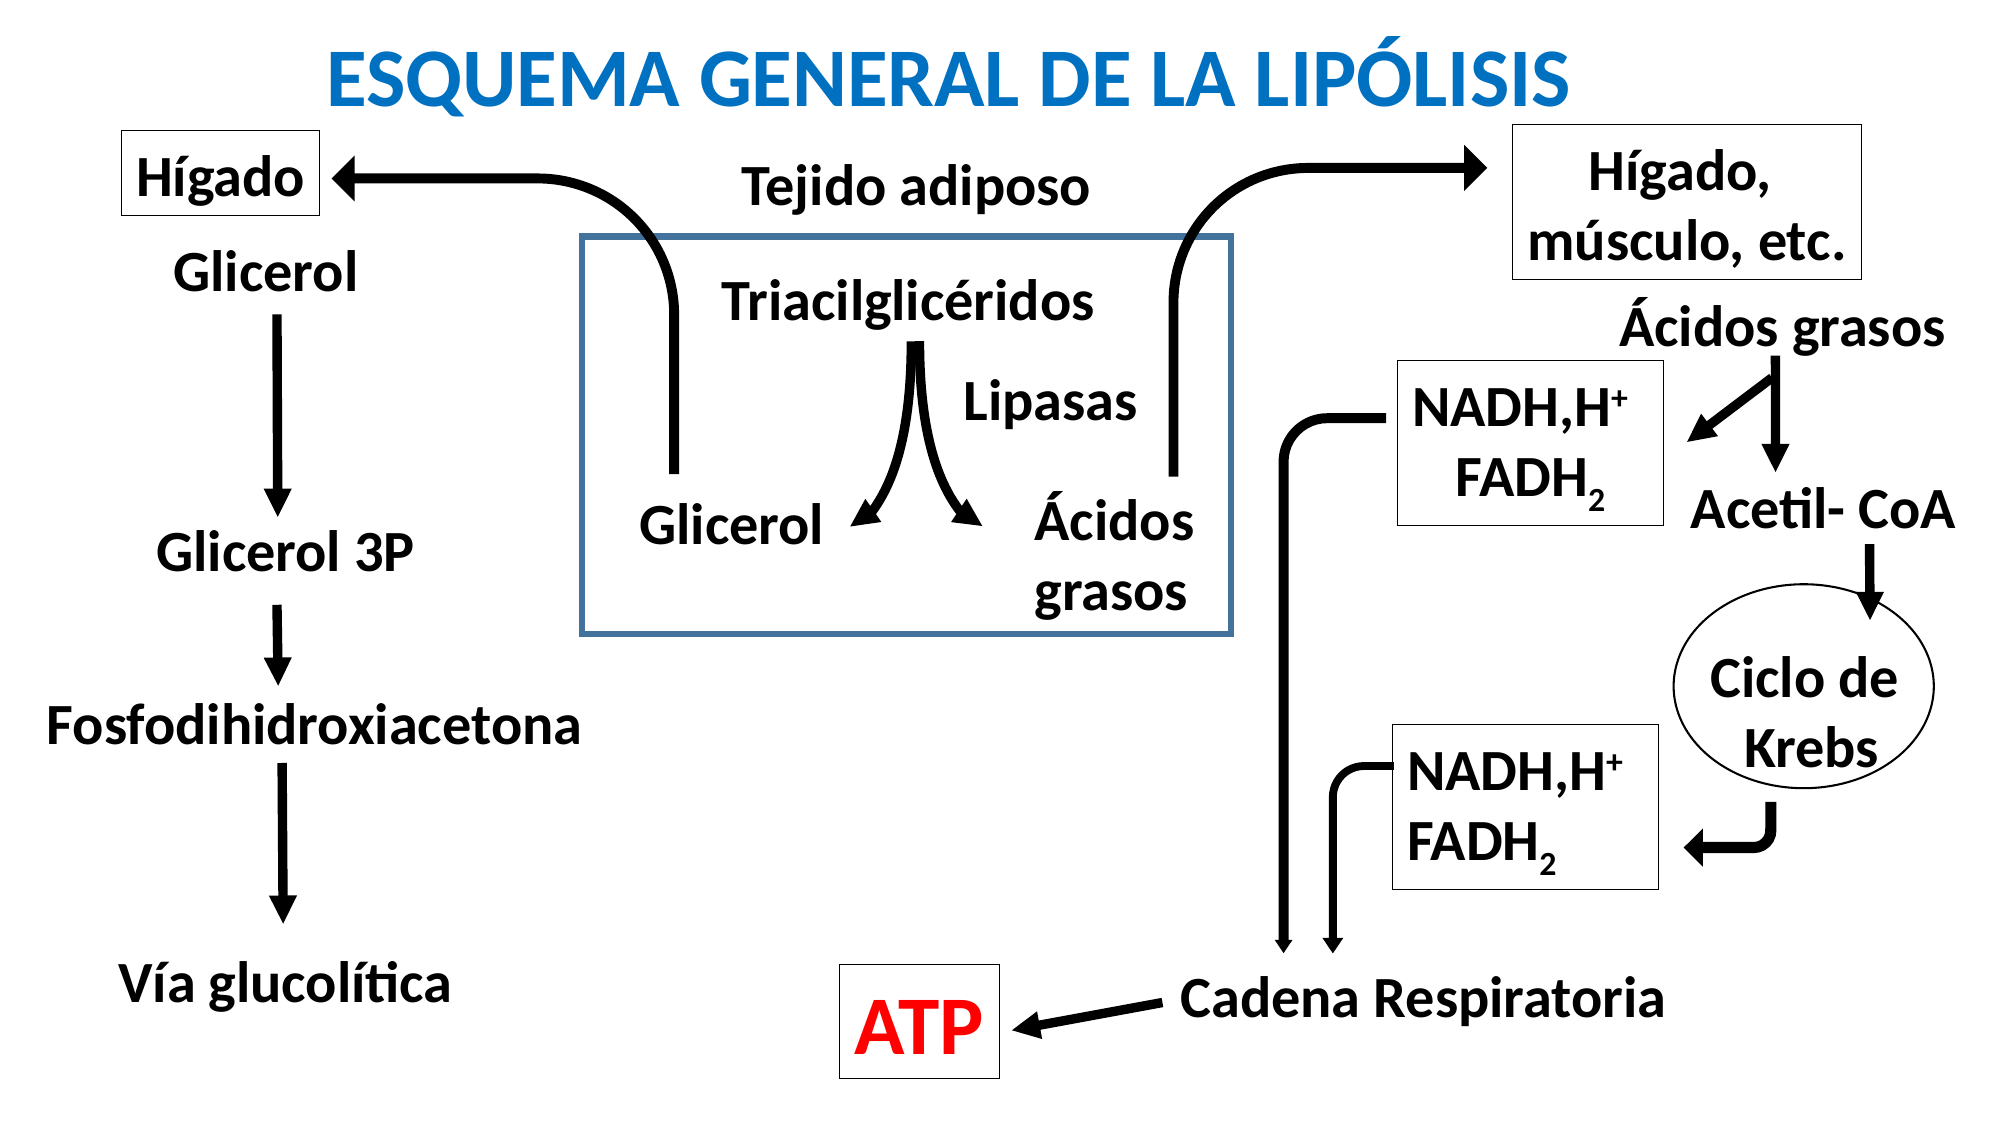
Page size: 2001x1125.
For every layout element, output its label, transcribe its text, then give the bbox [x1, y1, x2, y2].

text_box Tejido adiposo [727, 139, 1107, 225]
text_box Glicerol 3P [141, 505, 431, 591]
text_box Vía glucolítica [103, 936, 468, 1022]
text_box NADH,H+ FADH2 [1392, 724, 1659, 890]
text_box Hígado, músculo, etc. [1512, 124, 1862, 280]
text_box Hígado [121, 130, 320, 216]
text_box ATP [839, 964, 1000, 1079]
text_box Fosfodihidroxiacetona [31, 679, 611, 764]
text_box NADH,H+ FADH2 [1397, 360, 1664, 526]
text_box [333, 157, 679, 473]
text_box [1276, 414, 1386, 952]
text_box Cadena Respiratoria [1165, 951, 1682, 1037]
text_box Lipasas [948, 354, 1167, 440]
text_box Glicerol [624, 478, 853, 564]
text_box Glicerol [146, 225, 399, 311]
text_box [1324, 763, 1393, 952]
text_box Triacilglicéridos [707, 254, 1124, 340]
text_box Ácidos grasos [1019, 475, 1223, 630]
text_box [1169, 147, 1486, 476]
text_box Ciclo de Krebs [1695, 631, 1928, 787]
text_box Acetil- CoA [1675, 462, 1971, 548]
text_box [1685, 802, 1776, 865]
text_box Ciclo de Krebs [1695, 745, 1771, 787]
text_box Ácidos grasos [1604, 280, 1961, 366]
text_box ESQUEMA GENERAL DE LA LIPÓLISIS [311, 15, 1587, 131]
text_box Ciclo de Krebs [1837, 722, 1928, 787]
